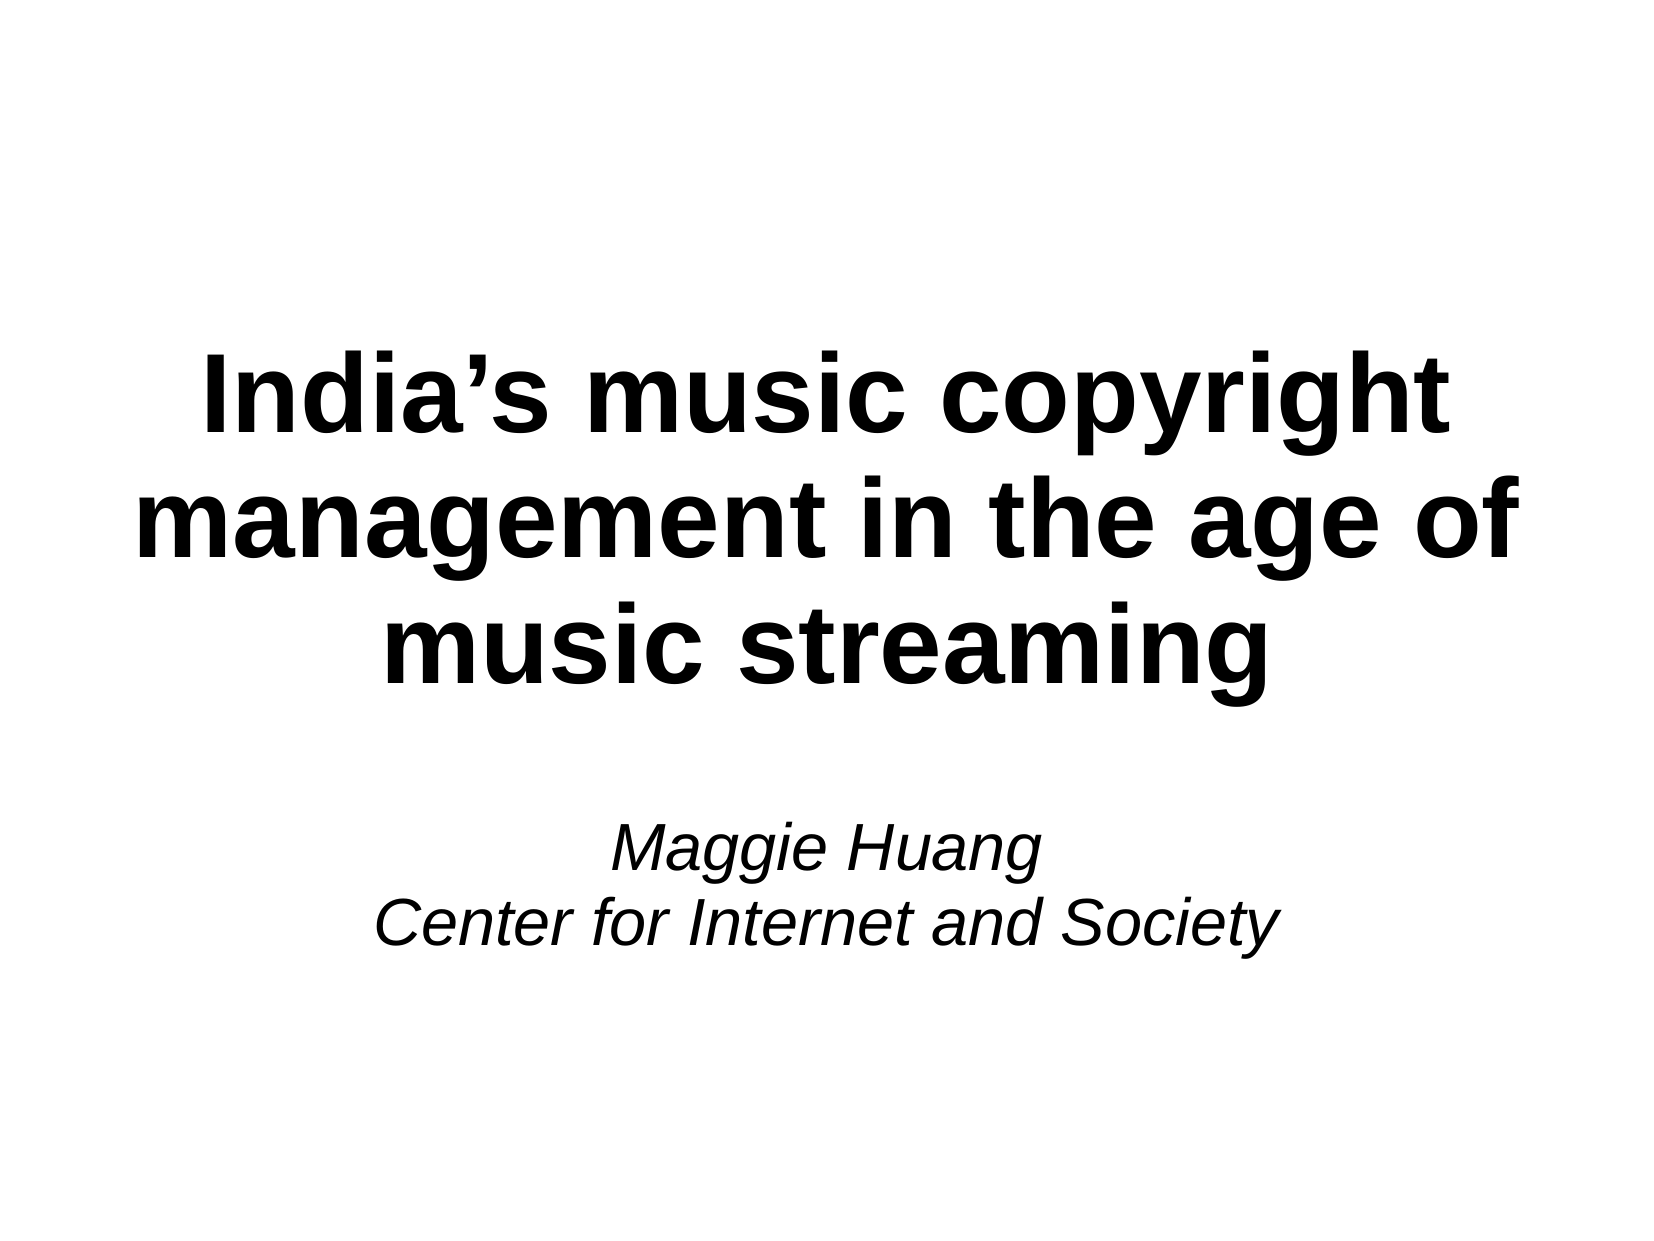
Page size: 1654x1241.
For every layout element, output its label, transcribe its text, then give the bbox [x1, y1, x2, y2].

subtitle India’s music copyright management in the age of music streaming Maggie Huang Center for Internet and Society [82, 90, 1571, 1201]
